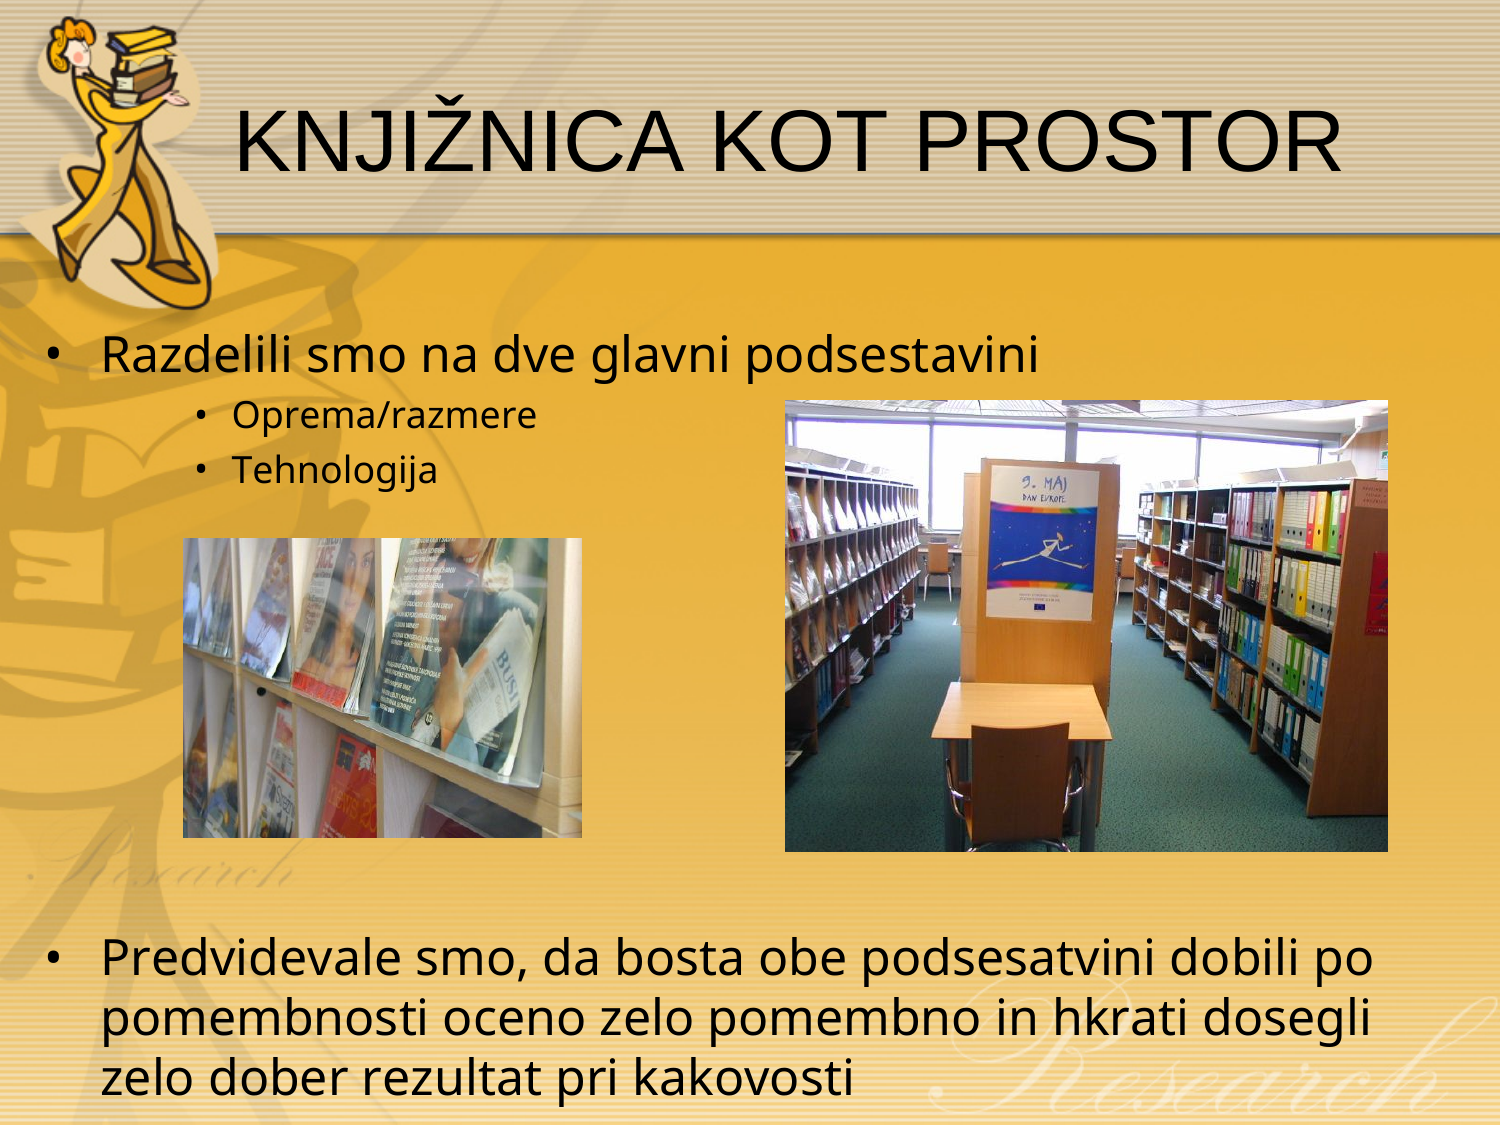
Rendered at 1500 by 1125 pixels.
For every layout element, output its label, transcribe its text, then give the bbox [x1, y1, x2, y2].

picture [0, 0, 1500, 1125]
list Razdelili smo na dve glavni podsestavini Oprema/razmere Tehnologija Predvidevale smo, da bosta obe podsesatvini dobili po pomembnosti oceno zelo pomembno in hkrati dosegli zelo dober rezultat pri kakovosti [29, 314, 1471, 1095]
title KNJIŽNICA KOT PROSTOR [218, 42, 1471, 197]
